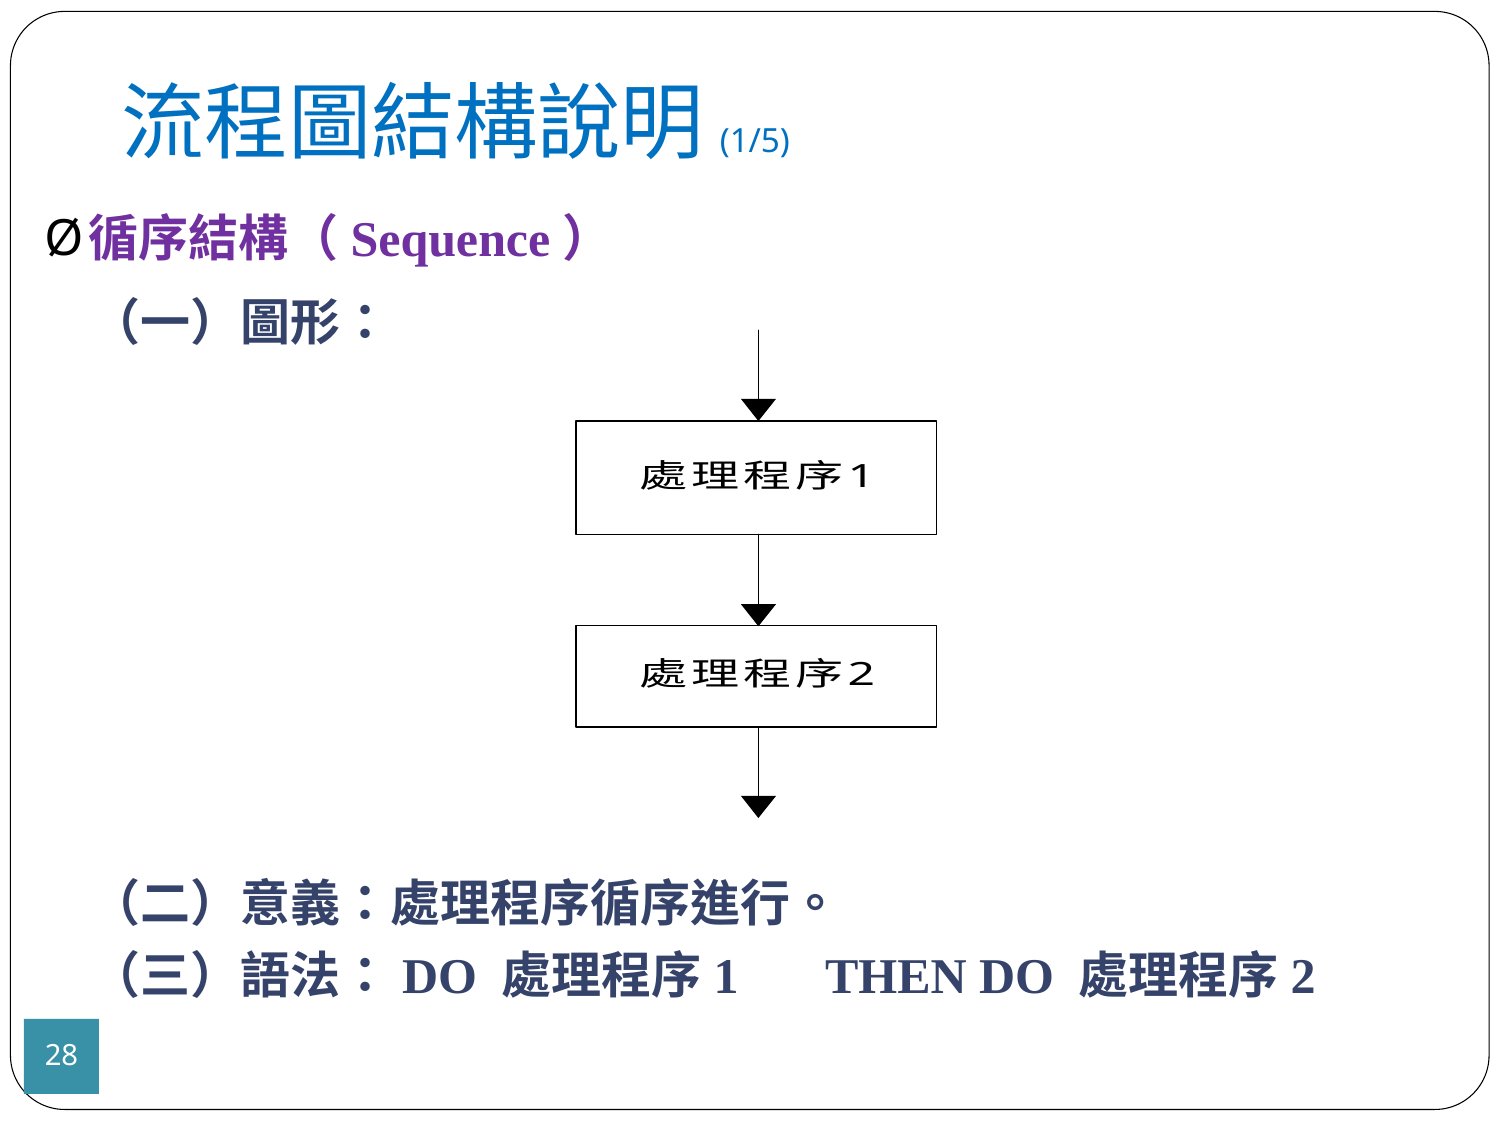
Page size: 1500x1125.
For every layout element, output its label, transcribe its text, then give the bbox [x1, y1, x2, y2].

text_box 28 [23, 1018, 99, 1094]
text_box 循序結構（Sequence） （一）圖形： （二）意義：處理程序循序進行。 （三）語法：DO 處理程序1 THEN DO 處理程序2 [29, 198, 1459, 941]
title 流程圖結構說明 (1/5) [106, 42, 1382, 185]
chart [572, 314, 940, 835]
